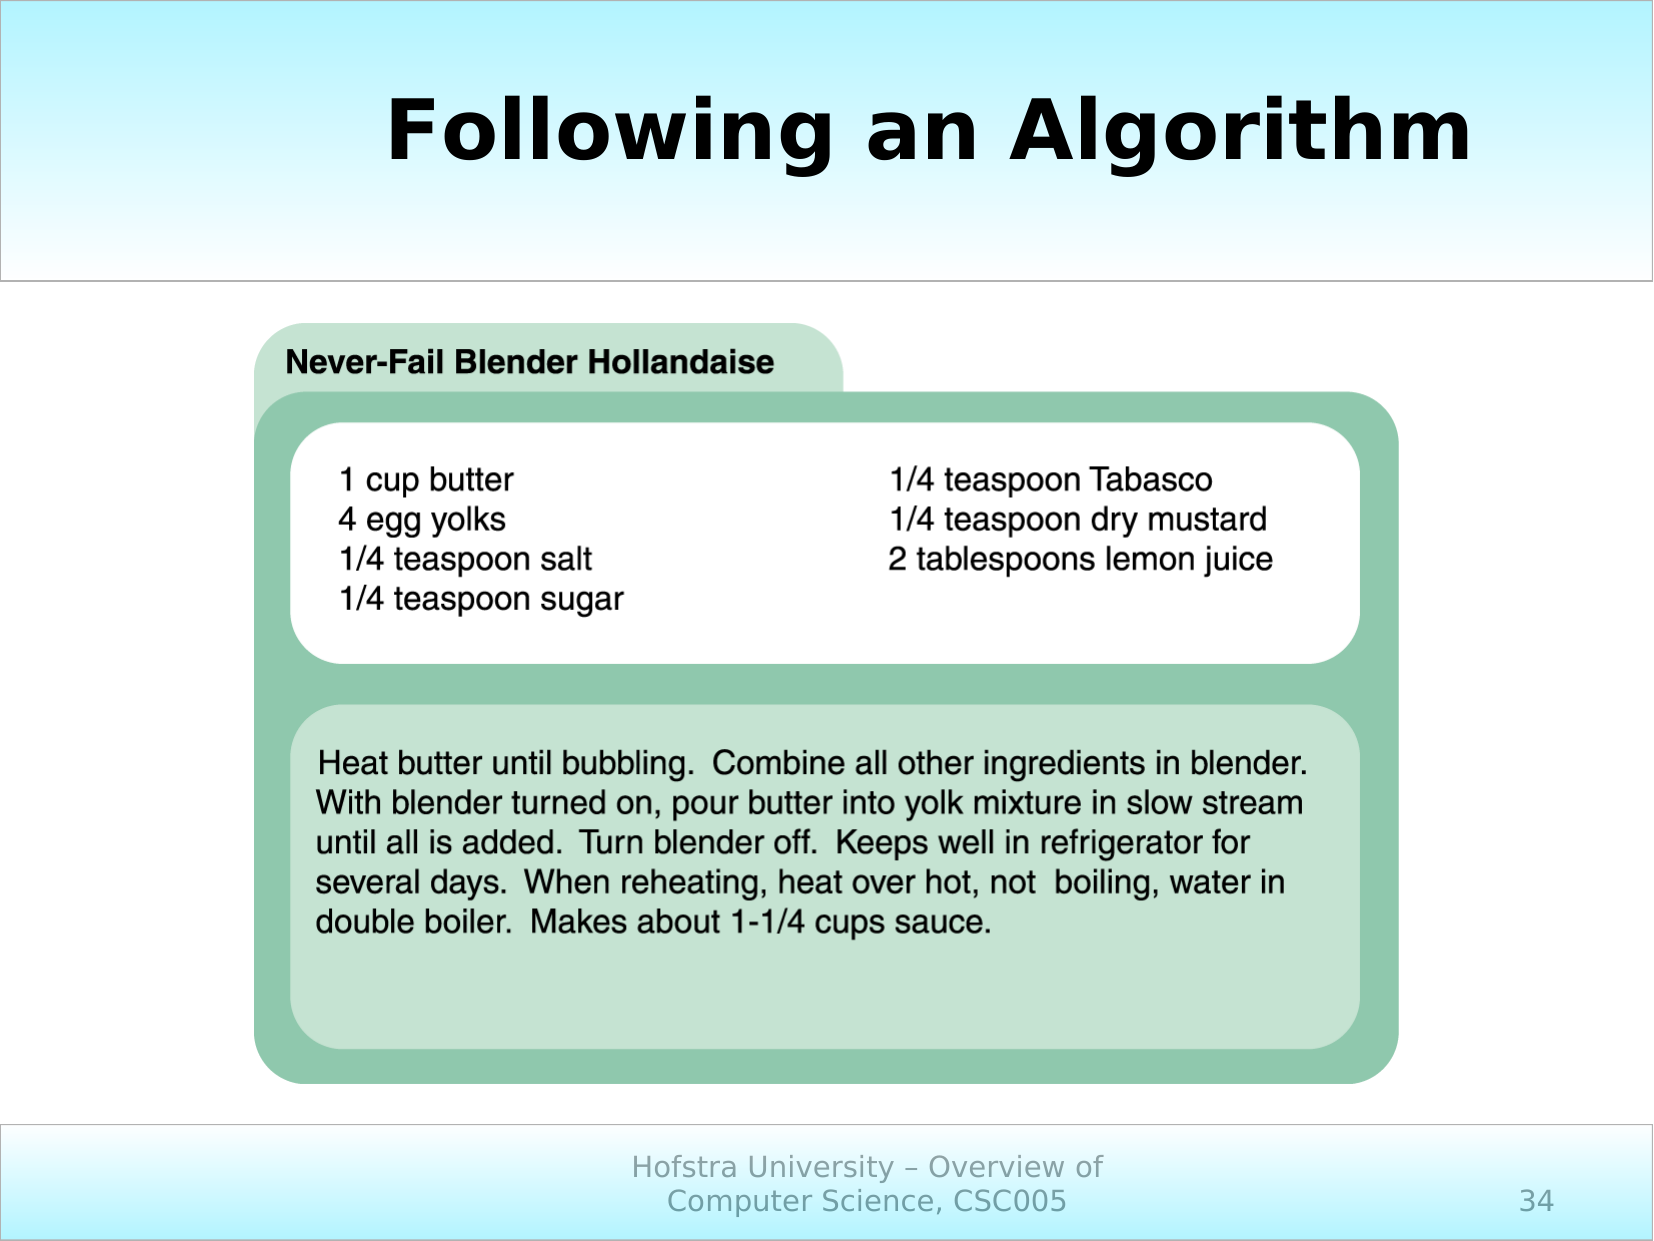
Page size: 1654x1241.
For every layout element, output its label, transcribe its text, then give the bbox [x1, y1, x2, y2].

picture [234, 303, 1419, 1104]
title Following an Algorithm [247, 27, 1612, 235]
